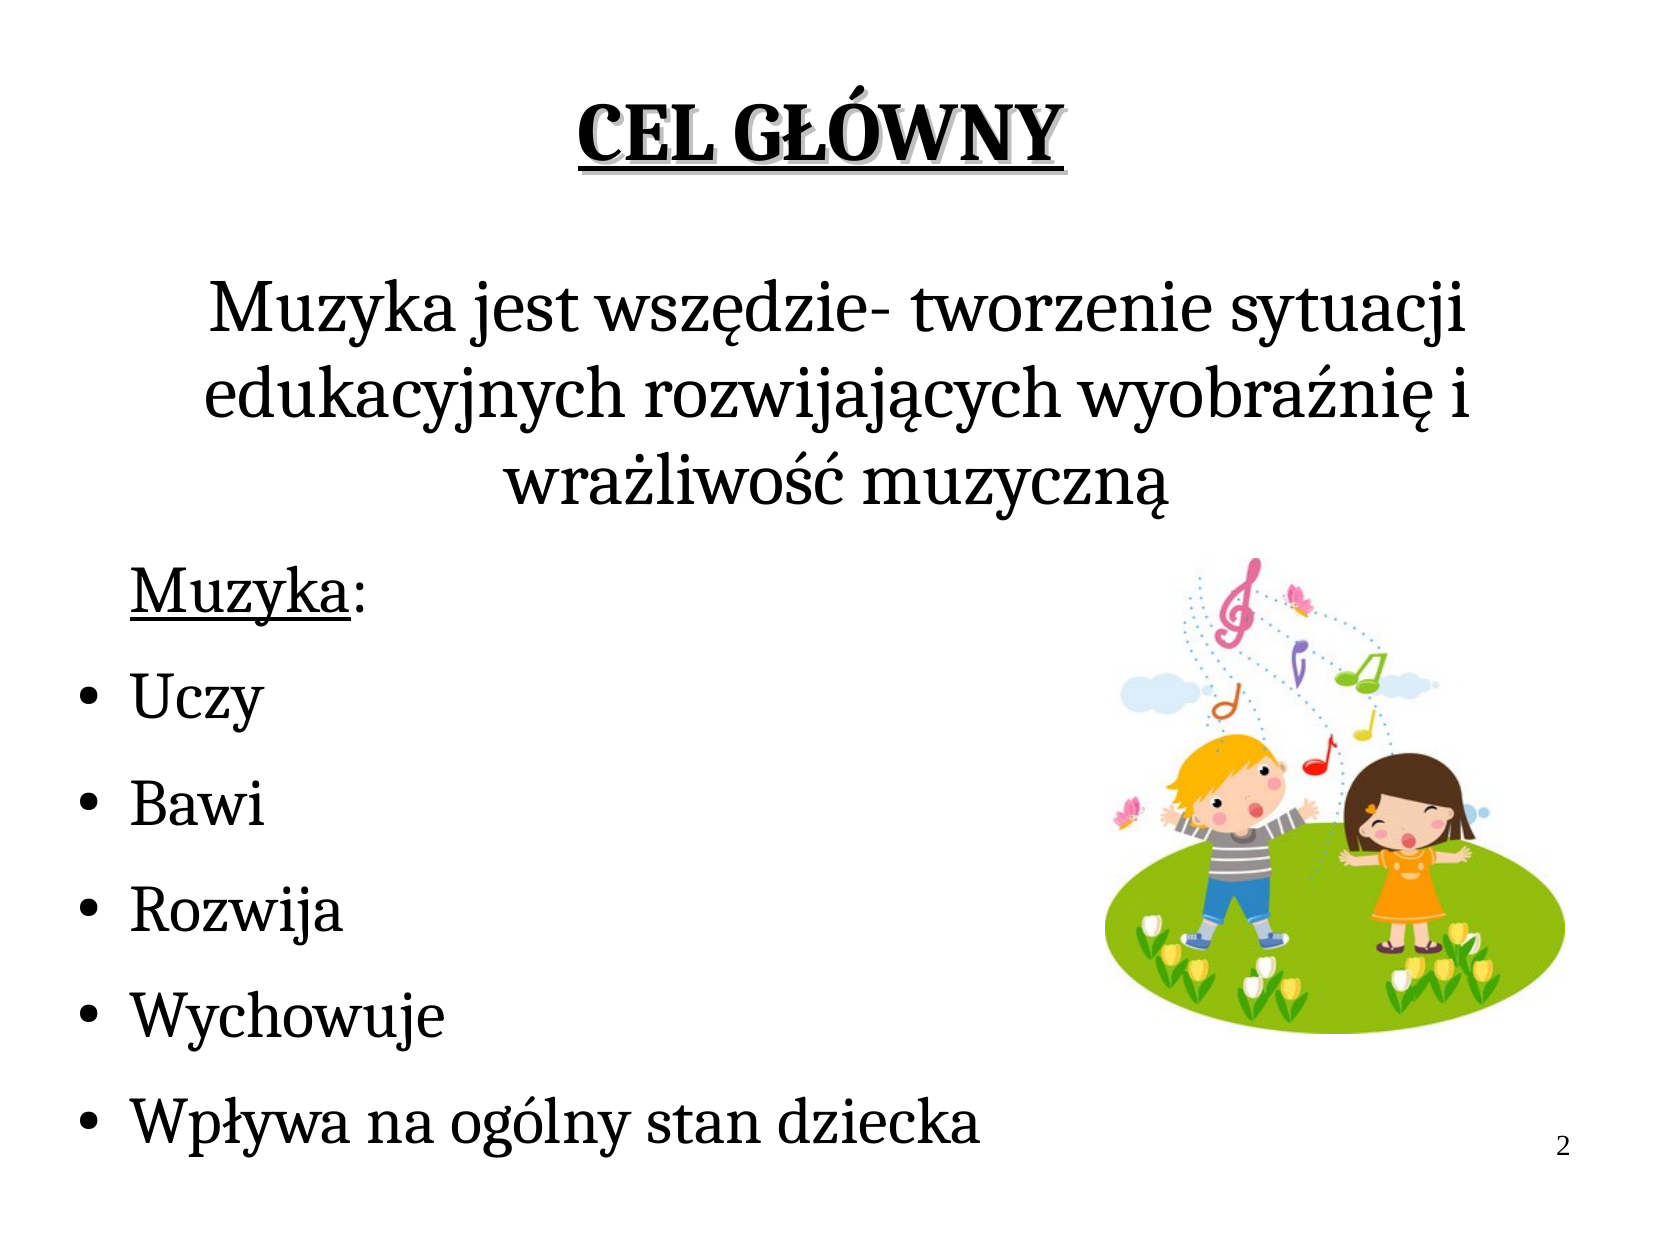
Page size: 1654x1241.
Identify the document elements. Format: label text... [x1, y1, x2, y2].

list Muzyka jest wszędzie- tworzenie sytuacji edukacyjnych rozwijających wyobraźnię i wrażliwość muzyczną Muzyka: Uczy Bawi Rozwija Wychowuje Wpływa na ogólny stan dziecka [59, 177, 1548, 1176]
picture [1105, 558, 1565, 1034]
title CEL GŁÓWNY [76, 29, 1565, 237]
